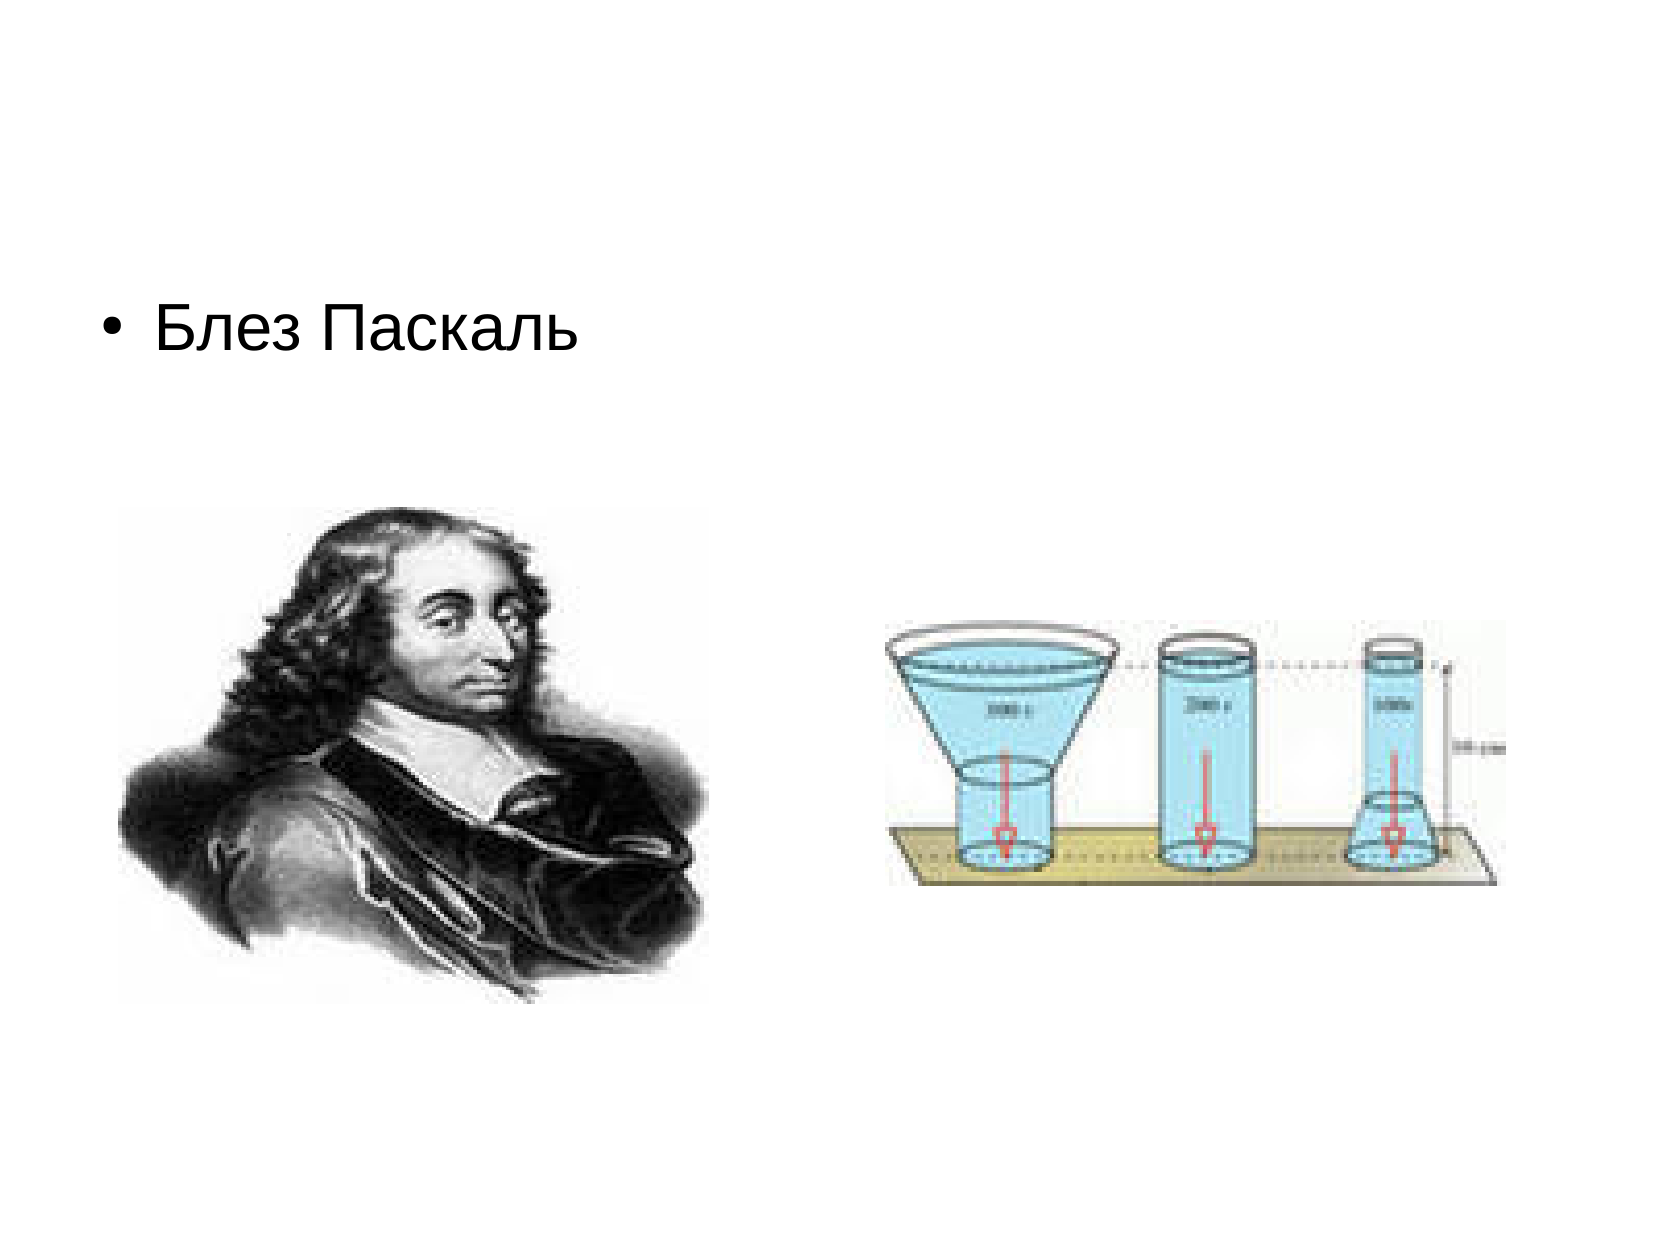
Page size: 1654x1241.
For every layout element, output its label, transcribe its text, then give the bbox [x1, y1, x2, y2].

picture [845, 290, 1572, 1109]
list Блез Паскаль [82, 290, 809, 1109]
picture [118, 507, 709, 1004]
